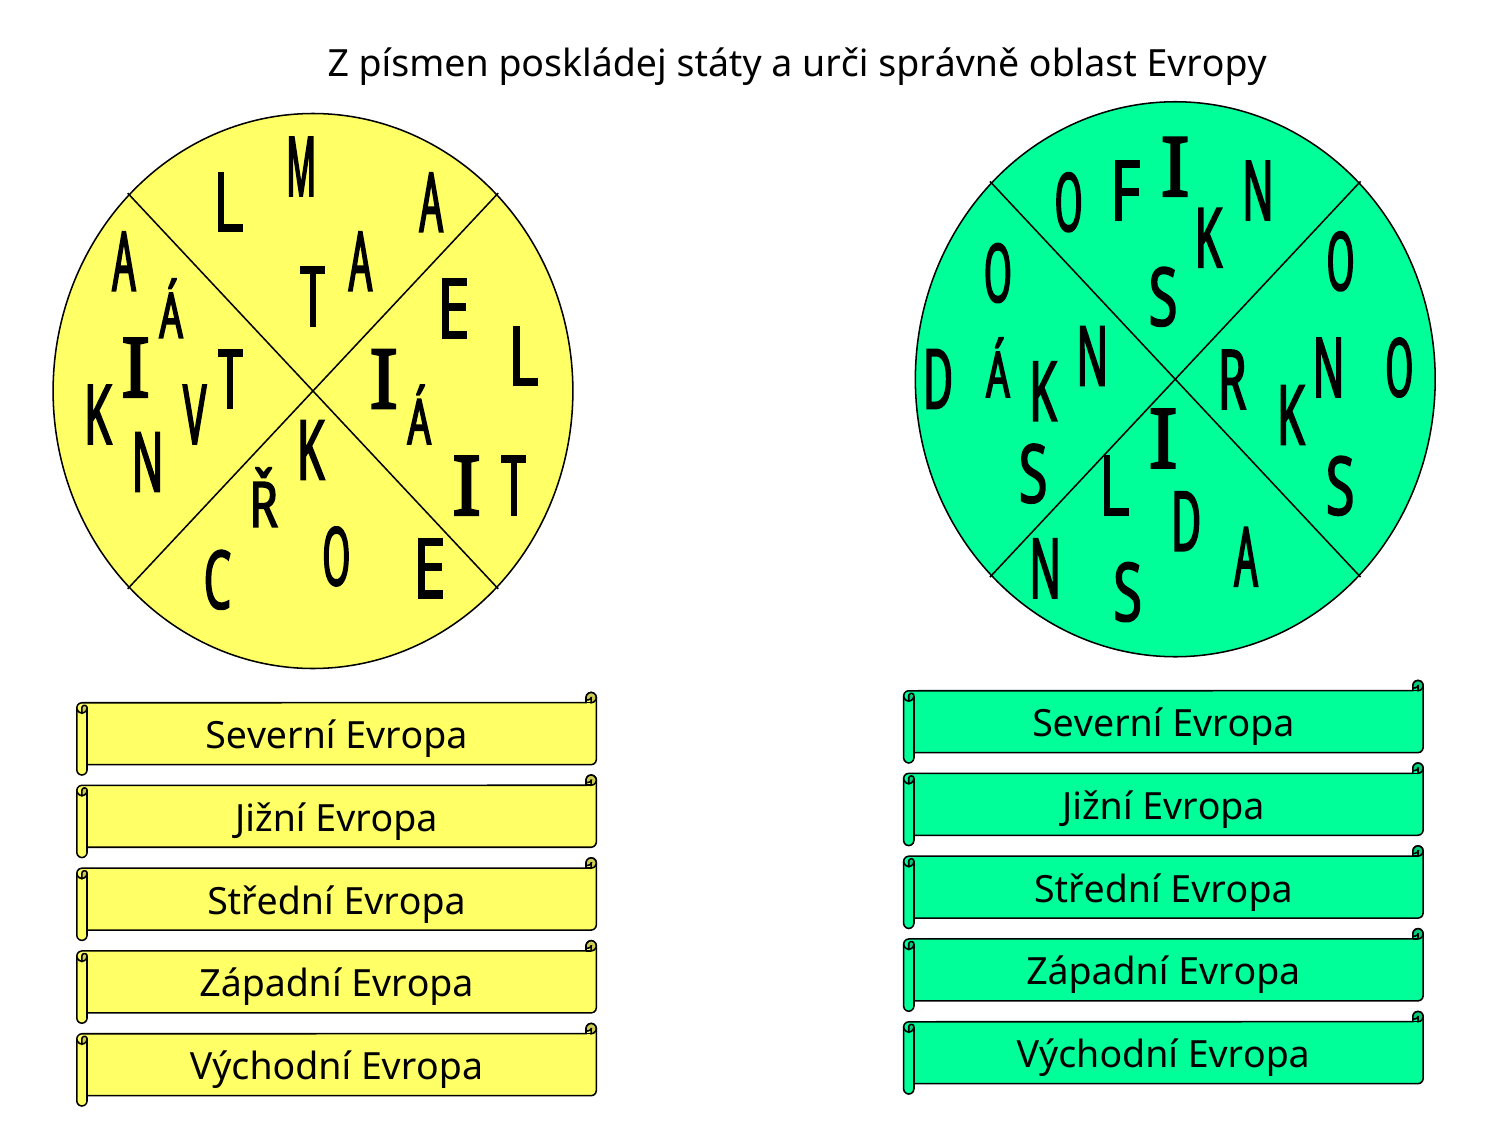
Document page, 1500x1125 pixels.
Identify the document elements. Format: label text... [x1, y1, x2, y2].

text_box Východní Evropa [77, 1030, 597, 1096]
text_box Á [416, 384, 425, 395]
text_box Jižní Evropa [76, 792, 87, 858]
text_box I [123, 337, 148, 398]
text_box N [1316, 337, 1341, 398]
text_box Západní Evropa [76, 957, 87, 1024]
text_box Východní Evropa [903, 1018, 1424, 1084]
text_box Á [995, 337, 1004, 348]
text_box K [301, 420, 325, 480]
text_box L [218, 172, 242, 232]
text_box Východní Evropa [903, 1029, 914, 1095]
text_box [915, 101, 1436, 657]
text_box Ř [255, 467, 272, 478]
text_box O [1056, 172, 1081, 232]
text_box S [1116, 562, 1140, 622]
text_box Střední Evropa [76, 875, 87, 941]
text_box N [1246, 160, 1270, 221]
text_box T [218, 349, 242, 409]
text_box A [1234, 527, 1258, 587]
text_box Á [986, 351, 1010, 398]
text_box C [206, 550, 230, 610]
text_box Východní Evropa [76, 1040, 88, 1107]
text_box Střední Evropa [903, 863, 914, 929]
text_box O [986, 243, 1010, 303]
text_box Severní Evropa [903, 698, 914, 763]
text_box Jižní Evropa [903, 780, 914, 846]
text_box E [419, 538, 443, 598]
text_box Ř [253, 482, 278, 527]
text_box D [1175, 491, 1199, 551]
text_box Střední Evropa [903, 852, 1424, 919]
text_box L [1104, 456, 1128, 516]
text_box Západní Evropa [903, 946, 914, 1012]
text_box S [1151, 267, 1175, 327]
text_box Západní Evropa [903, 935, 1424, 1001]
text_box Severní Evropa [903, 687, 1424, 753]
text_box K [1033, 361, 1057, 421]
text_box I [454, 455, 479, 516]
text_box A [112, 231, 136, 291]
text_box K [1281, 385, 1305, 445]
text_box A [419, 172, 443, 232]
text_box Á [407, 399, 431, 445]
text_box K [1198, 208, 1223, 268]
text_box Á [168, 278, 177, 289]
text_box N [135, 432, 160, 492]
text_box I [1163, 137, 1187, 197]
text_box Západní Evropa [76, 948, 597, 1013]
text_box F [1116, 160, 1140, 221]
text_box T [301, 266, 325, 327]
text_box S [1328, 456, 1352, 516]
text_box O [1328, 231, 1353, 291]
text_box D [927, 349, 951, 409]
text_box Jižní Evropa [903, 769, 1424, 836]
text_box E [442, 278, 467, 338]
text_box Severní Evropa [77, 699, 597, 765]
text_box Střední Evropa [76, 865, 597, 931]
text_box N [1080, 326, 1105, 386]
text_box M [289, 136, 313, 197]
text_box N [1033, 538, 1057, 598]
text_box O [324, 526, 349, 587]
text_box I [1151, 408, 1175, 469]
text_box T [502, 455, 526, 515]
text_box L [513, 326, 538, 386]
text_box R [1222, 349, 1246, 410]
text_box I [372, 349, 396, 409]
text_box O [1387, 337, 1412, 398]
text_box Z písmen poskládej státy a urči správně oblast Evropy [312, 30, 1293, 92]
text_box Jižní Evropa [76, 782, 597, 848]
text_box Á [159, 292, 183, 338]
text_box V [183, 384, 207, 445]
text_box [53, 113, 573, 669]
text_box S [1021, 443, 1045, 504]
text_box K [88, 384, 112, 445]
text_box Severní Evropa [76, 709, 88, 776]
text_box A [348, 231, 373, 291]
